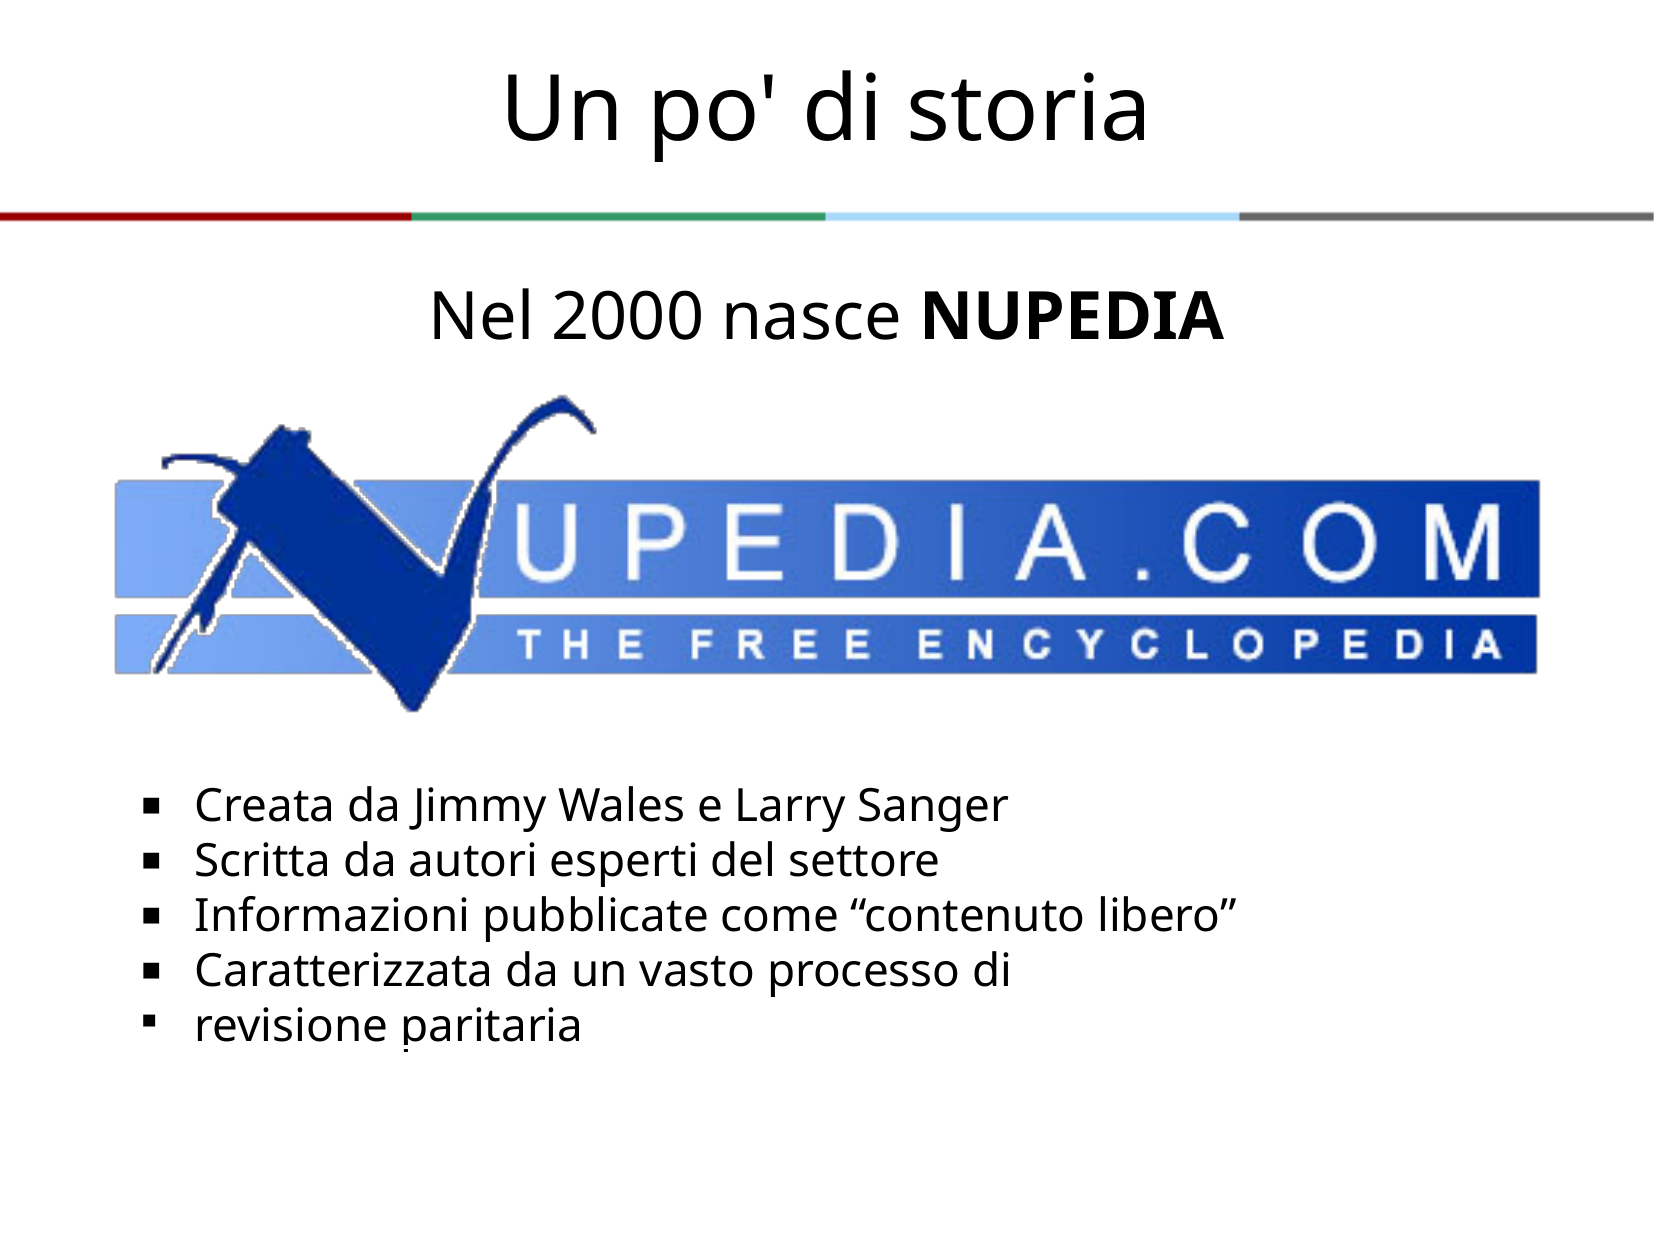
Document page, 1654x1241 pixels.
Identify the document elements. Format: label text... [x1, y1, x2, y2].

picture [0, 200, 1654, 235]
text_box Un po' di storia [82, 0, 1571, 200]
text_box Creata da Jimmy Wales e Larry Sanger Scritta da autori esperti del settore Informazioni pubblicate come “contenuto libero” Caratterizzata da un vasto processo di revisione paritaria [106, 775, 1347, 1209]
picture [99, 385, 1555, 727]
text_box Nel 2000 nasce NUPEDIA [82, 272, 1571, 363]
